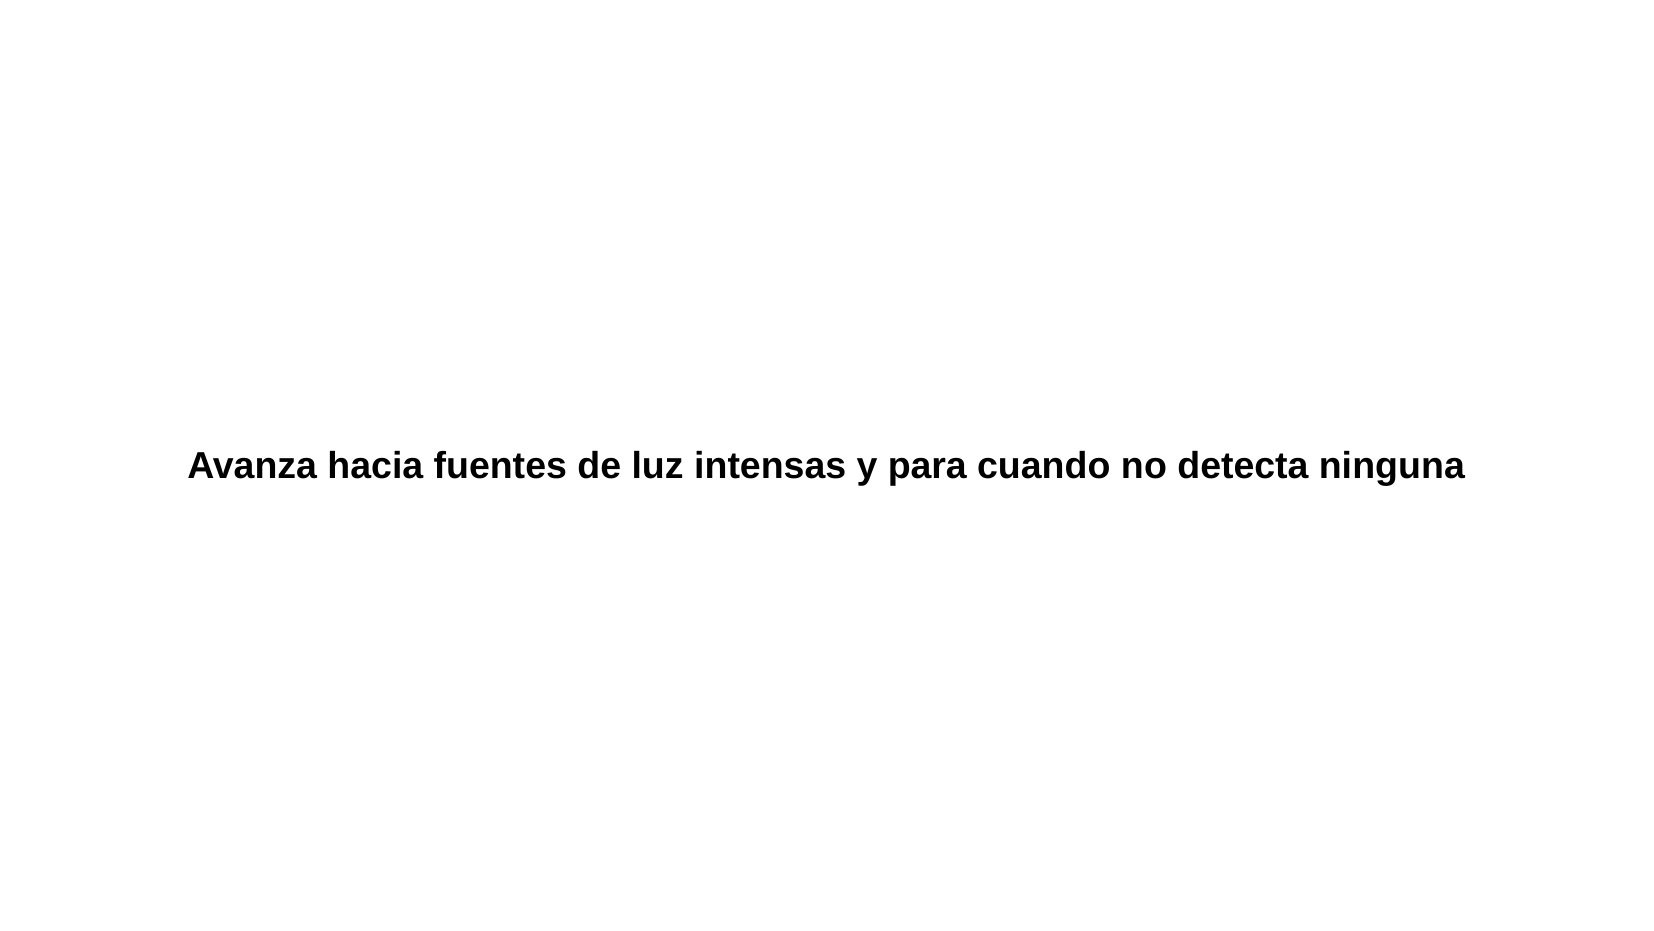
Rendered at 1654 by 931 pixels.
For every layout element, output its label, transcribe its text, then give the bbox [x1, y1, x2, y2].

text_box Avanza hacia fuentes de luz intensas y para cuando no detecta ninguna [172, 436, 1481, 494]
